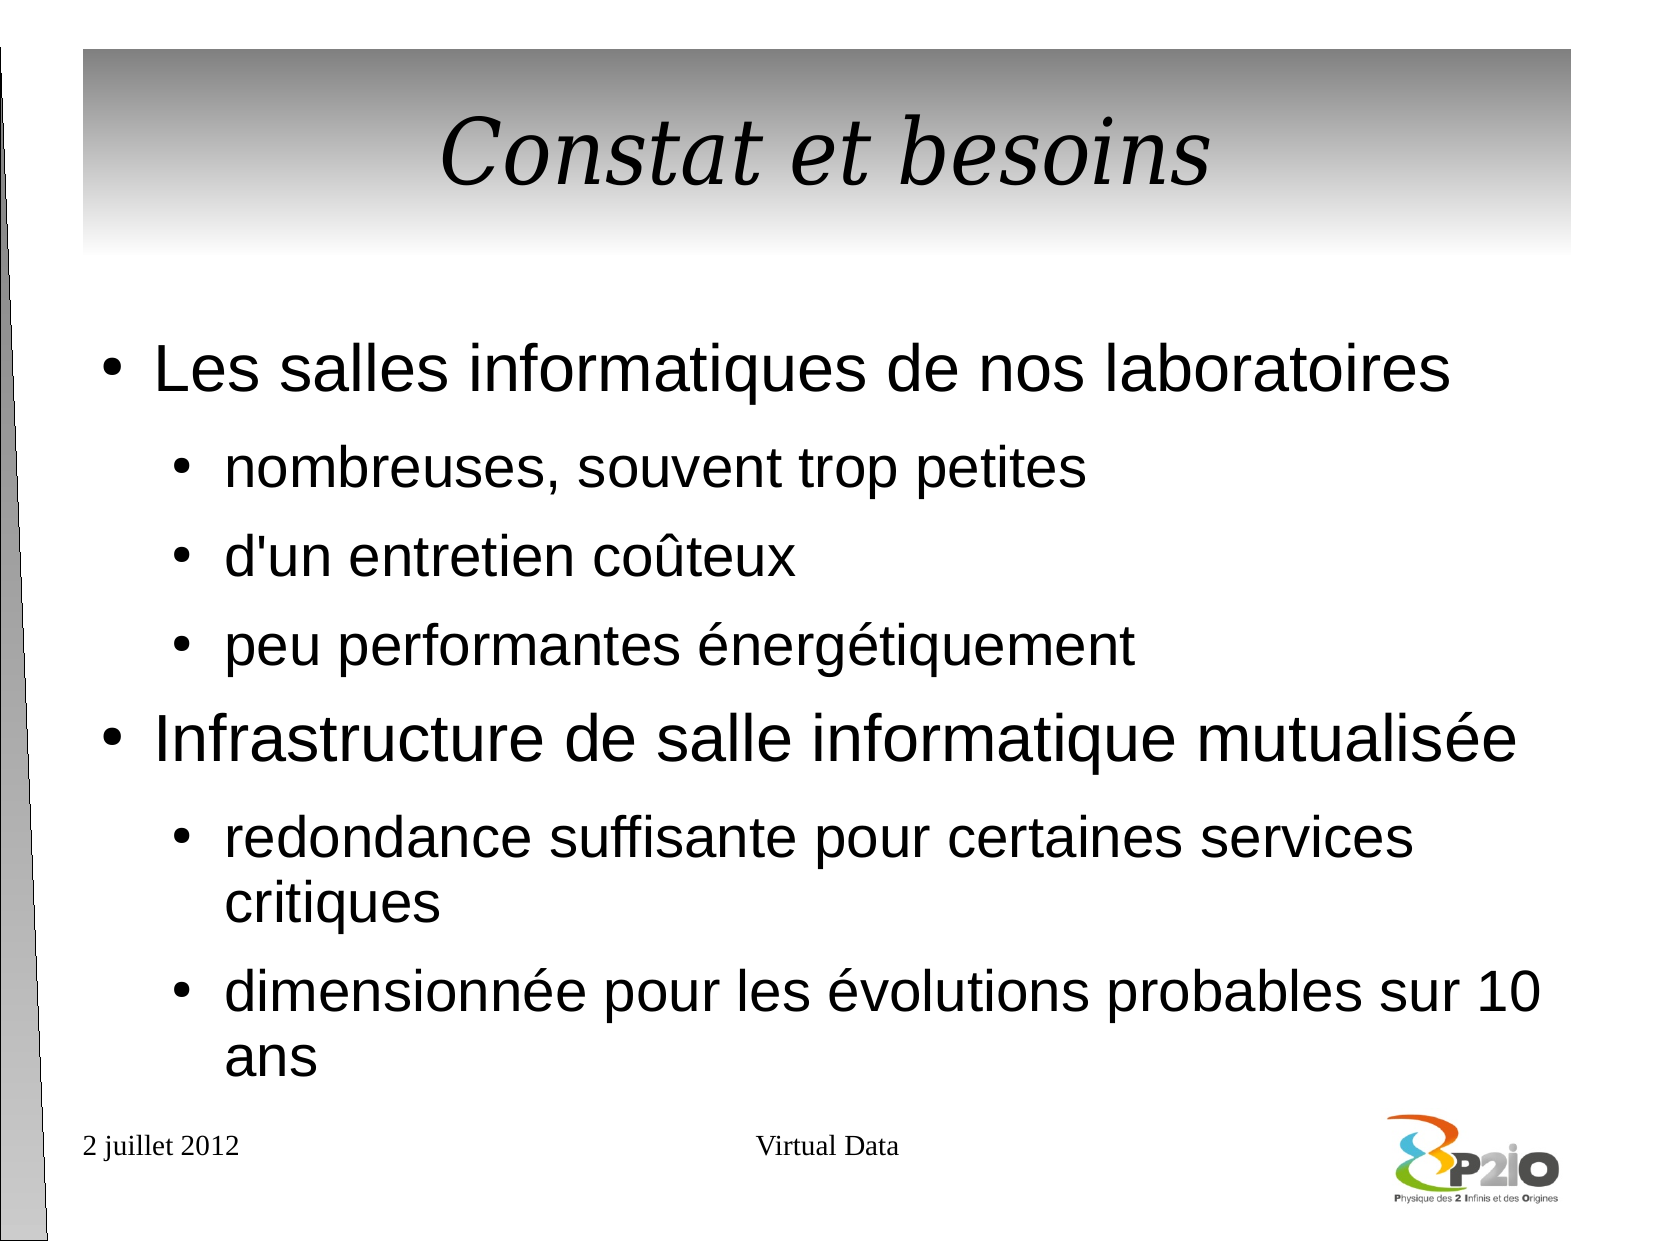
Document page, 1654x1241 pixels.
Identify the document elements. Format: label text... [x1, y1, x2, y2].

picture [1381, 1109, 1569, 1214]
list Les salles informatiques de nos laboratoires nombreuses, souvent trop petites d'un entretien coûteux peu performantes énergétiquement Infrastructure de salle informatique mutualisée redondance suffisante pour certaines services critiques dimensionnée pour les évolutions probables sur 10 ans [82, 330, 1571, 1109]
title Constat et besoins [82, 49, 1571, 257]
